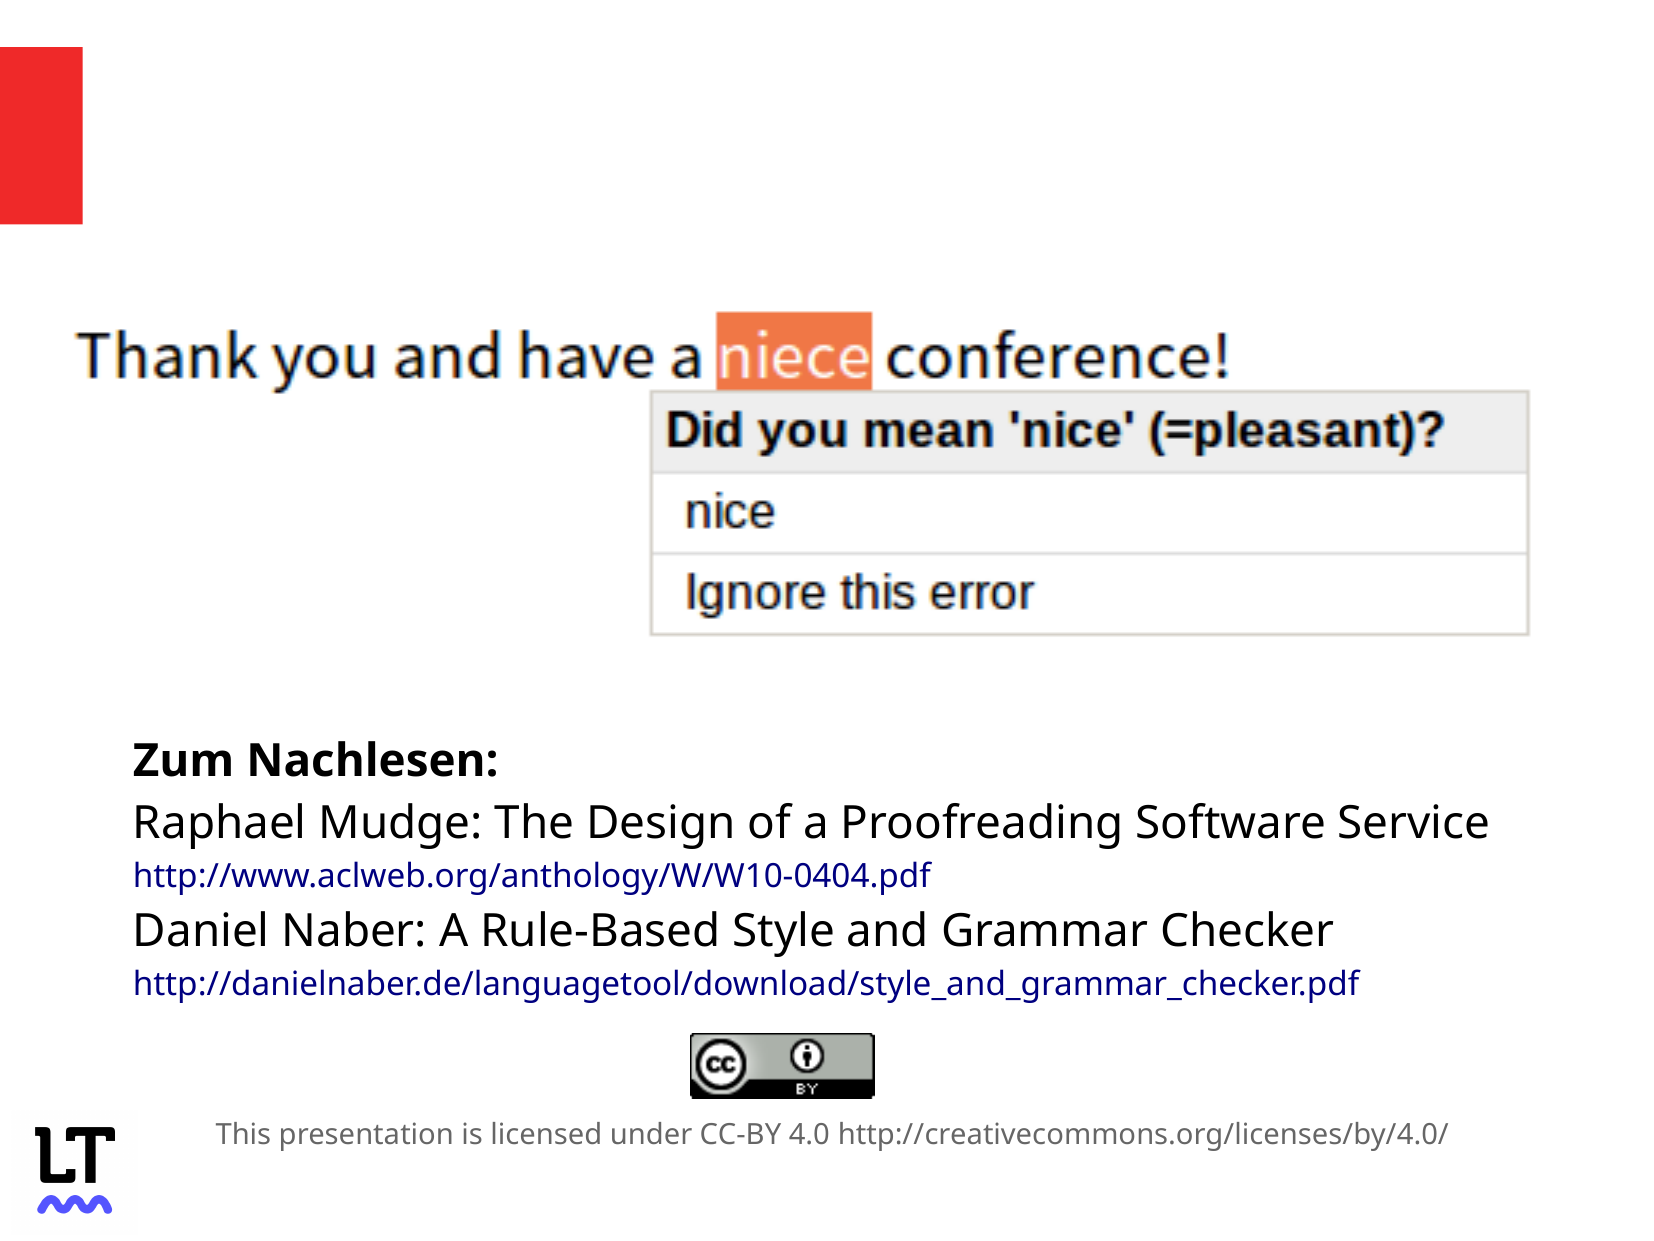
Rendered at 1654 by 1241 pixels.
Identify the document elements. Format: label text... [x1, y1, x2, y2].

picture [25, 271, 1607, 697]
picture [11, 1110, 138, 1235]
picture [690, 1033, 875, 1099]
text_box This presentation is licensed under CC-BY 4.0 http://creativecommons.org/licenses/by/4.0/ [200, 1105, 1571, 1154]
text_box Zum Nachlesen: Raphael Mudge: The Design of a Proofreading Software Service http://www.aclweb.org/anthology/W/W10-0404.pdf Daniel Naber: A Rule-Based Style and Grammar Checker http://danielnaber.de/languagetool/download/style_and_grammar_checker.pdf [118, 719, 1560, 1016]
